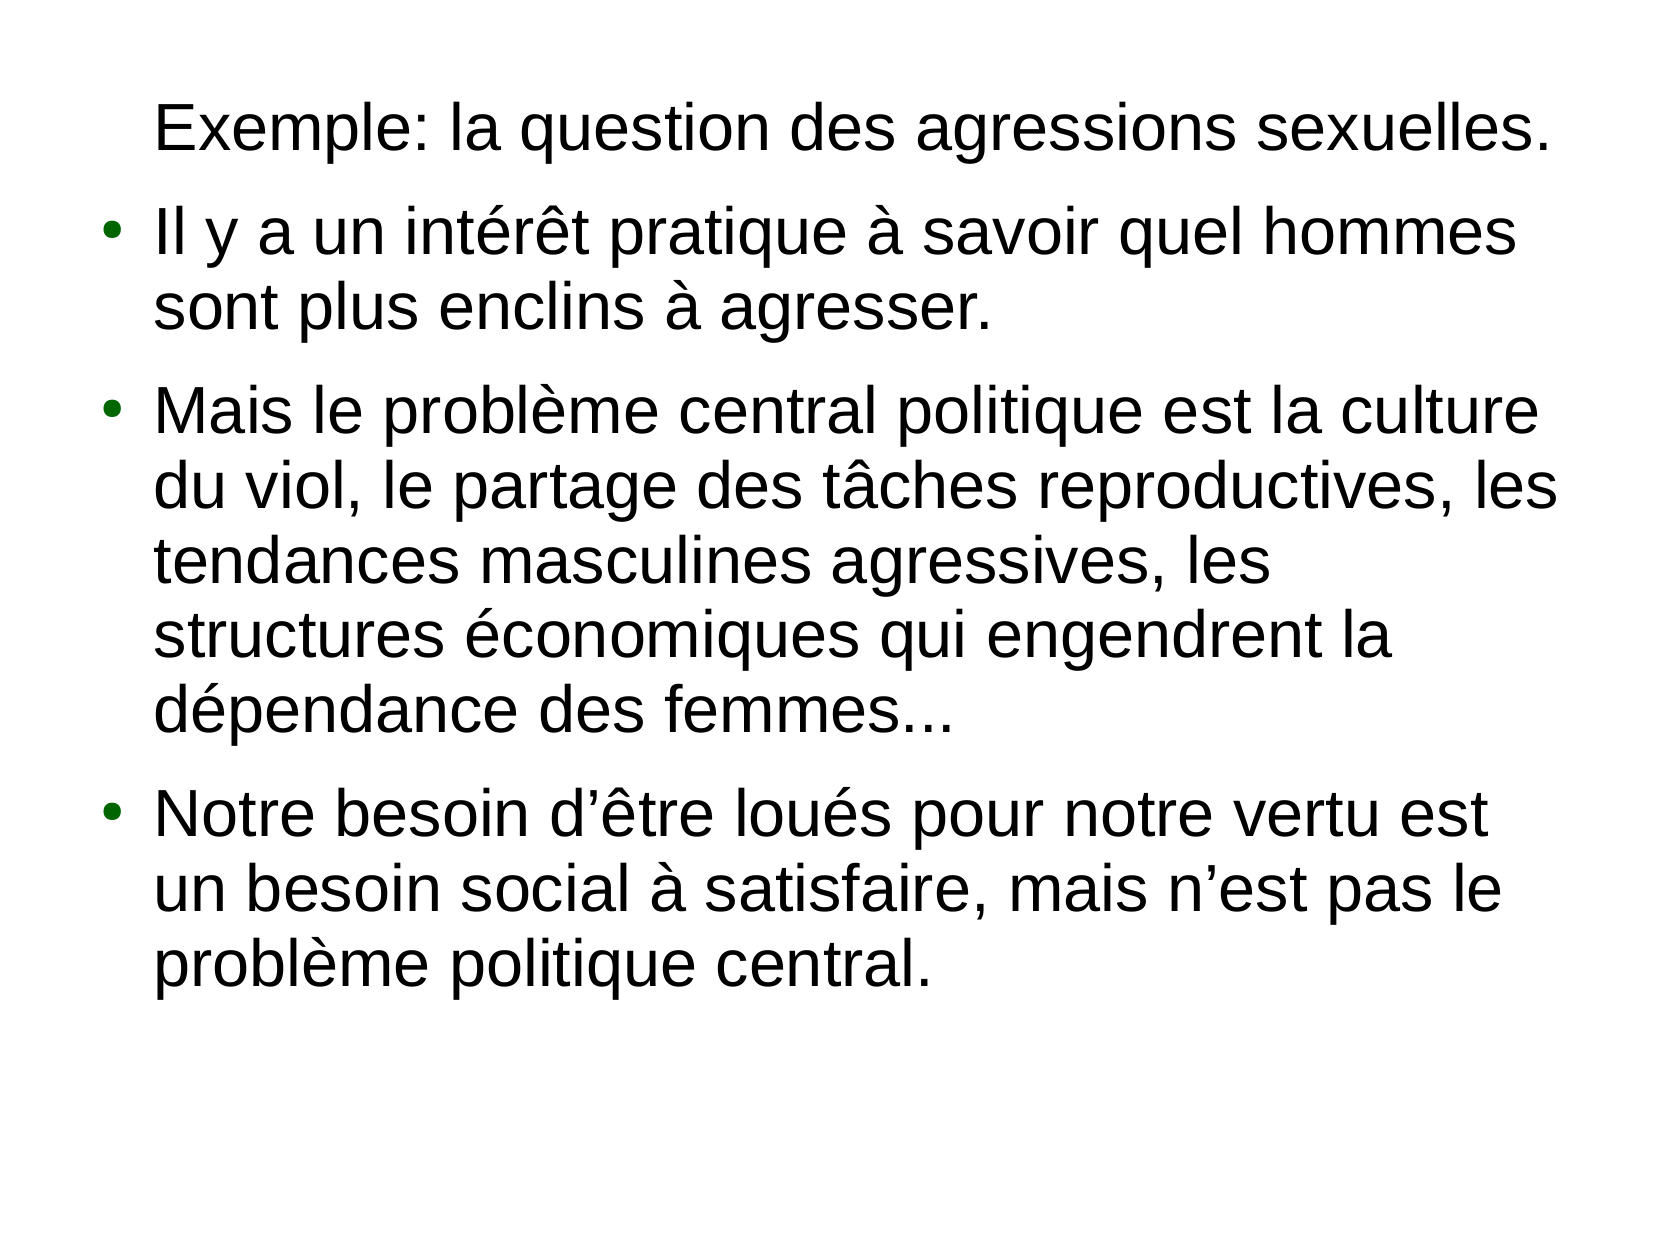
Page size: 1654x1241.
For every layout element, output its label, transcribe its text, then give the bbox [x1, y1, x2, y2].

list Exemple: la question des agressions sexuelles. Il y a un intérêt pratique à savoir quel hommes sont plus enclins à agresser. Mais le problème central politique est la culture du viol, le partage des tâches reproductives, les tendances masculines agressives, les structures économiques qui engendrent la dépendance des femmes... Notre besoin d’être loués pour notre vertu est un besoin social à satisfaire, mais n’est pas le problème politique central. [82, 90, 1571, 1186]
